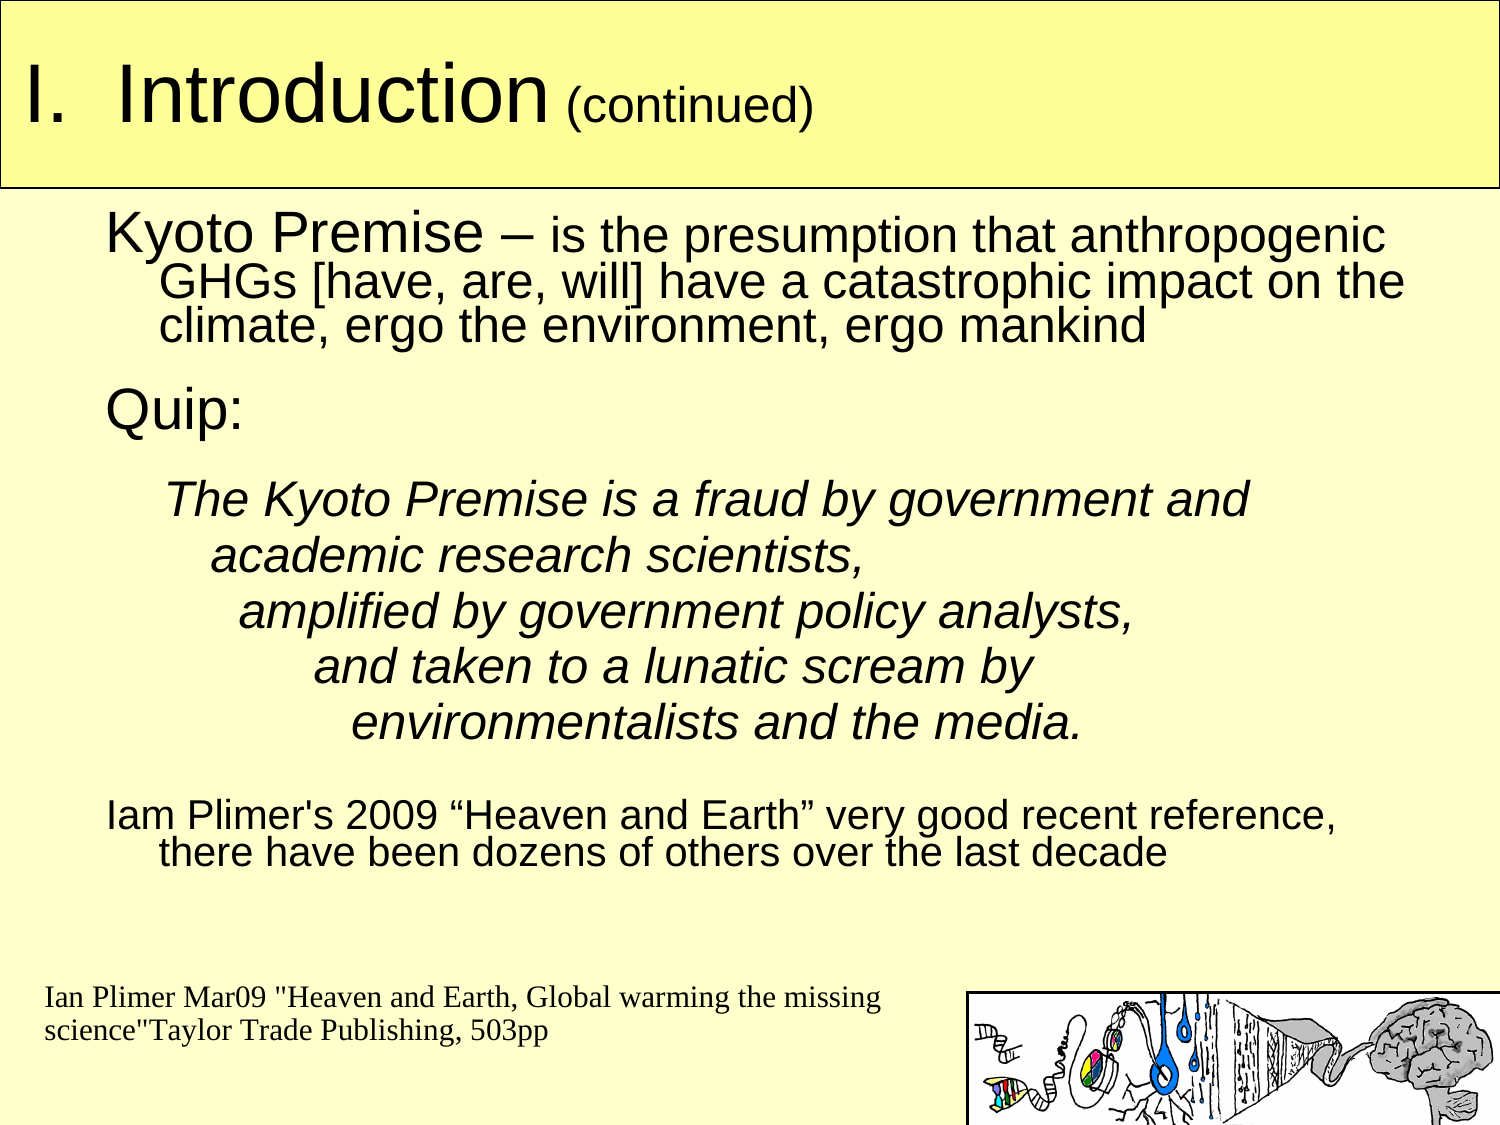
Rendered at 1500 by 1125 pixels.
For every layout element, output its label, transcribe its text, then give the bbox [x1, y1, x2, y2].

title I. Introduction (continued) [0, 0, 1500, 189]
text_box Ian Plimer Mar09 "Heaven and Earth, Global warming the missing science"Taylor Trade Publishing, 503pp [29, 974, 945, 1100]
picture [969, 994, 1500, 1125]
list Kyoto Premise – is the presumption that anthropogenic GHGs [have, are, will] have a catastrophic impact on the climate, ergo the environment, ergo mankind Quip: The Kyoto Premise is a fraud by government and academic research scientists, amplified by government policy analysts, and taken to a lunatic scream by environmentalists and the media. Iam Plimer's 2009 “Heaven and Earth” very good recent reference, there have been dozens of others over the last decade [88, 210, 1418, 962]
